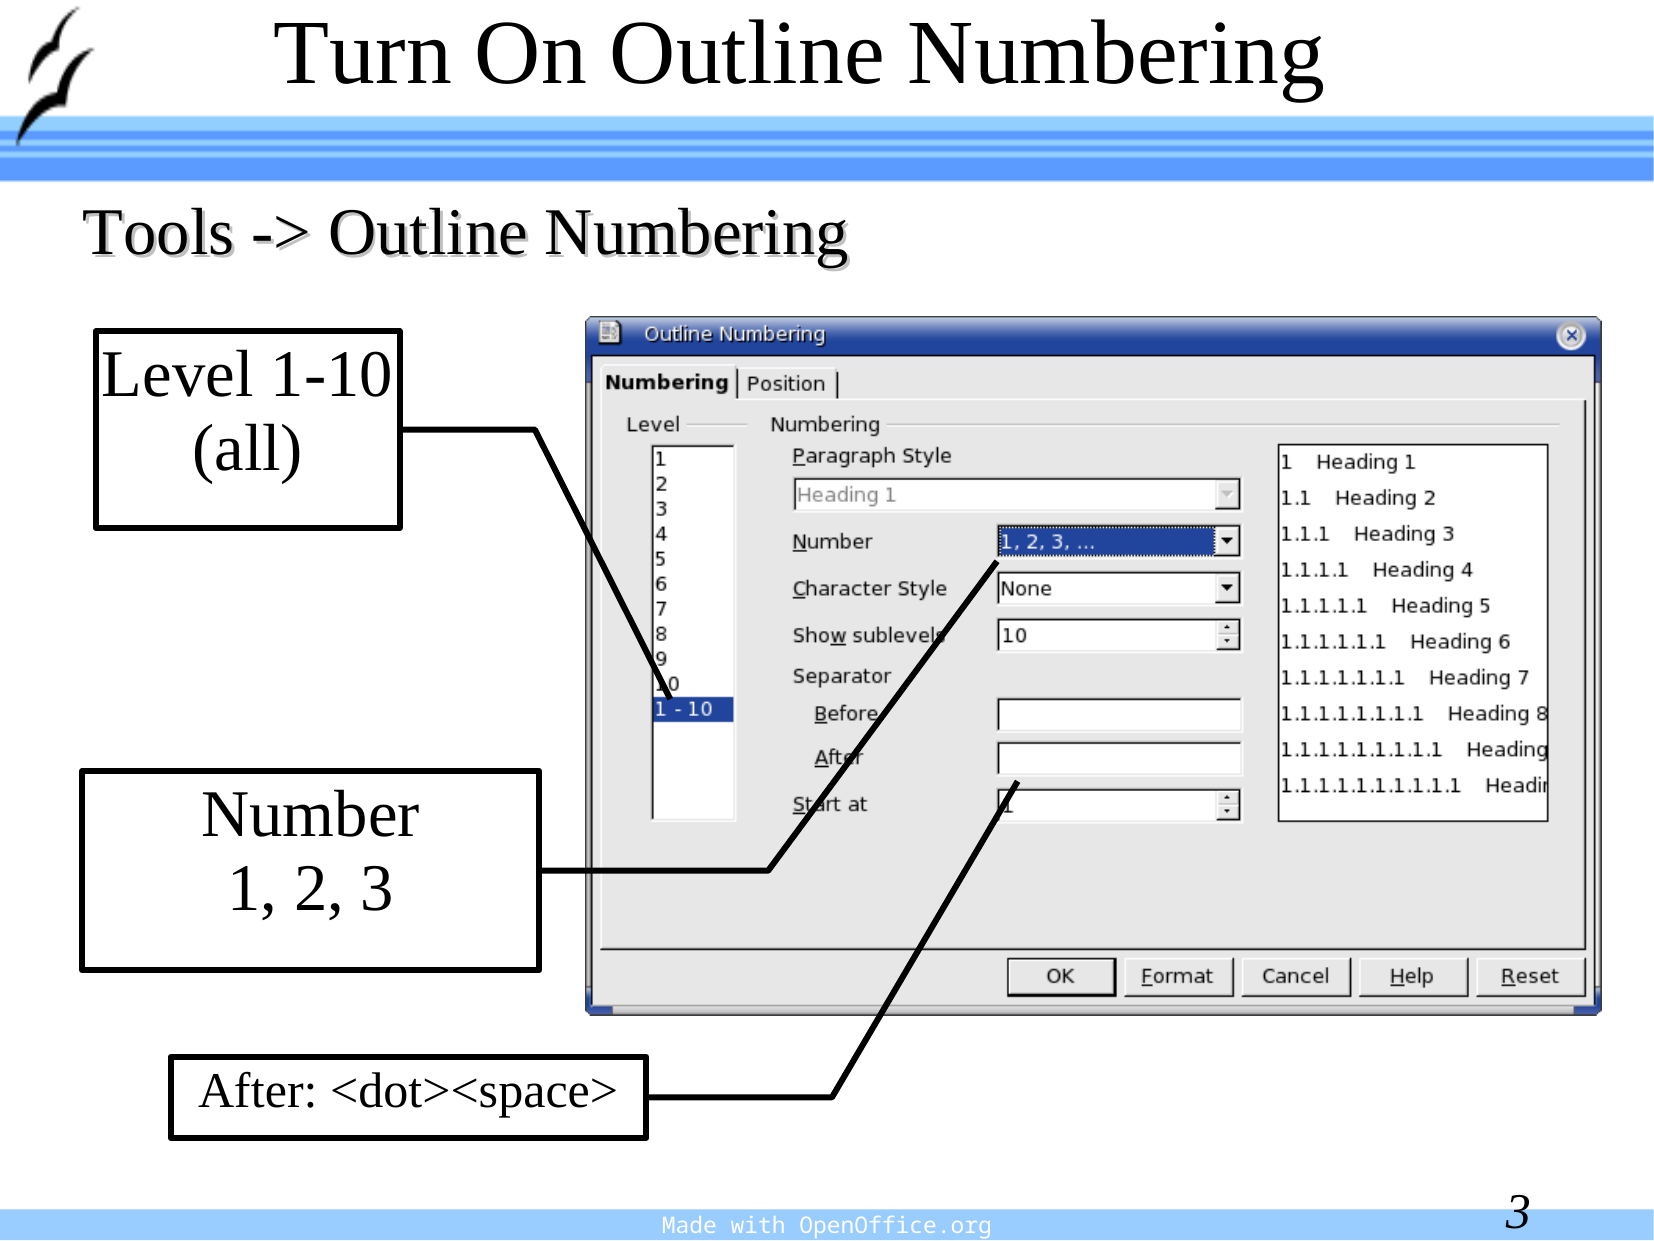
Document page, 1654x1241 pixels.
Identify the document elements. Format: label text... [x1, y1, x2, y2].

title Turn On Outline Numbering [94, 0, 1507, 117]
list Tools -> Outline Numbering [65, 195, 1553, 358]
picture [585, 316, 1602, 1017]
text_box After: <dot><space> [170, 1056, 647, 1138]
text_box Number 1, 2, 3 [82, 770, 540, 971]
picture [0, 0, 1654, 188]
text_box Level 1-10 (all) [95, 331, 400, 529]
